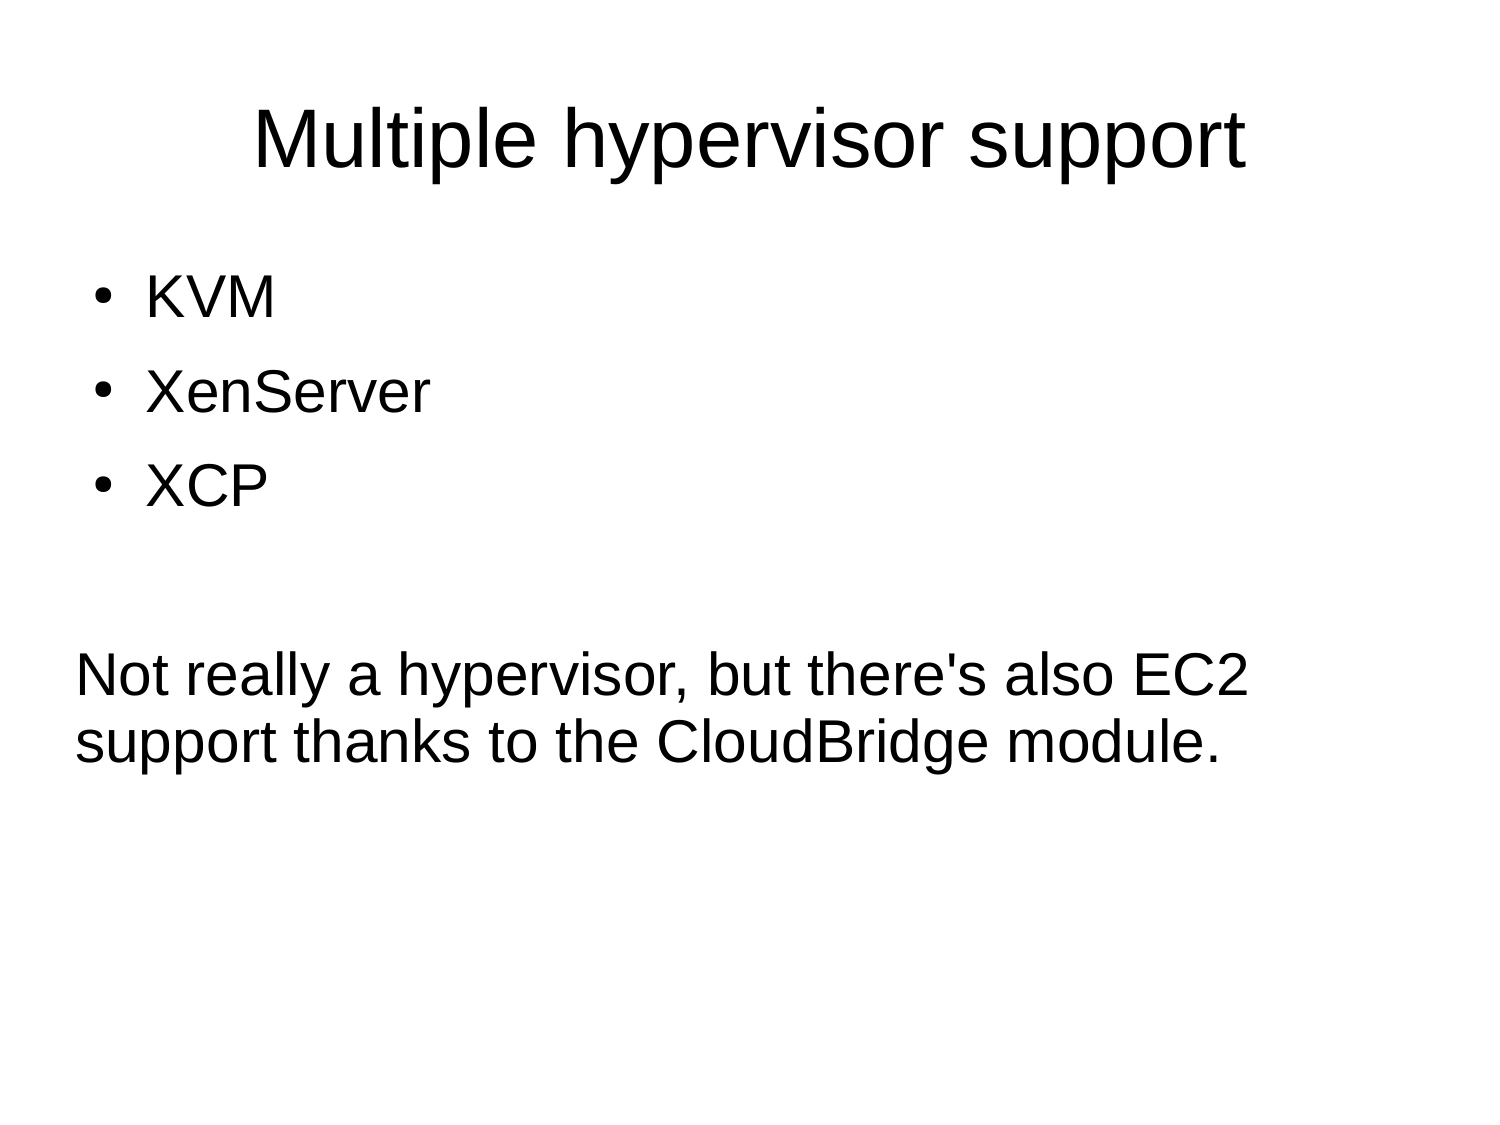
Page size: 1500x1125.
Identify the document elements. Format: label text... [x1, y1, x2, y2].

title Multiple hypervisor support [75, 45, 1425, 233]
list KVM XenServer XCP Not really a hypervisor, but there's also EC2 support thanks to the CloudBridge module. [75, 263, 1425, 1006]
